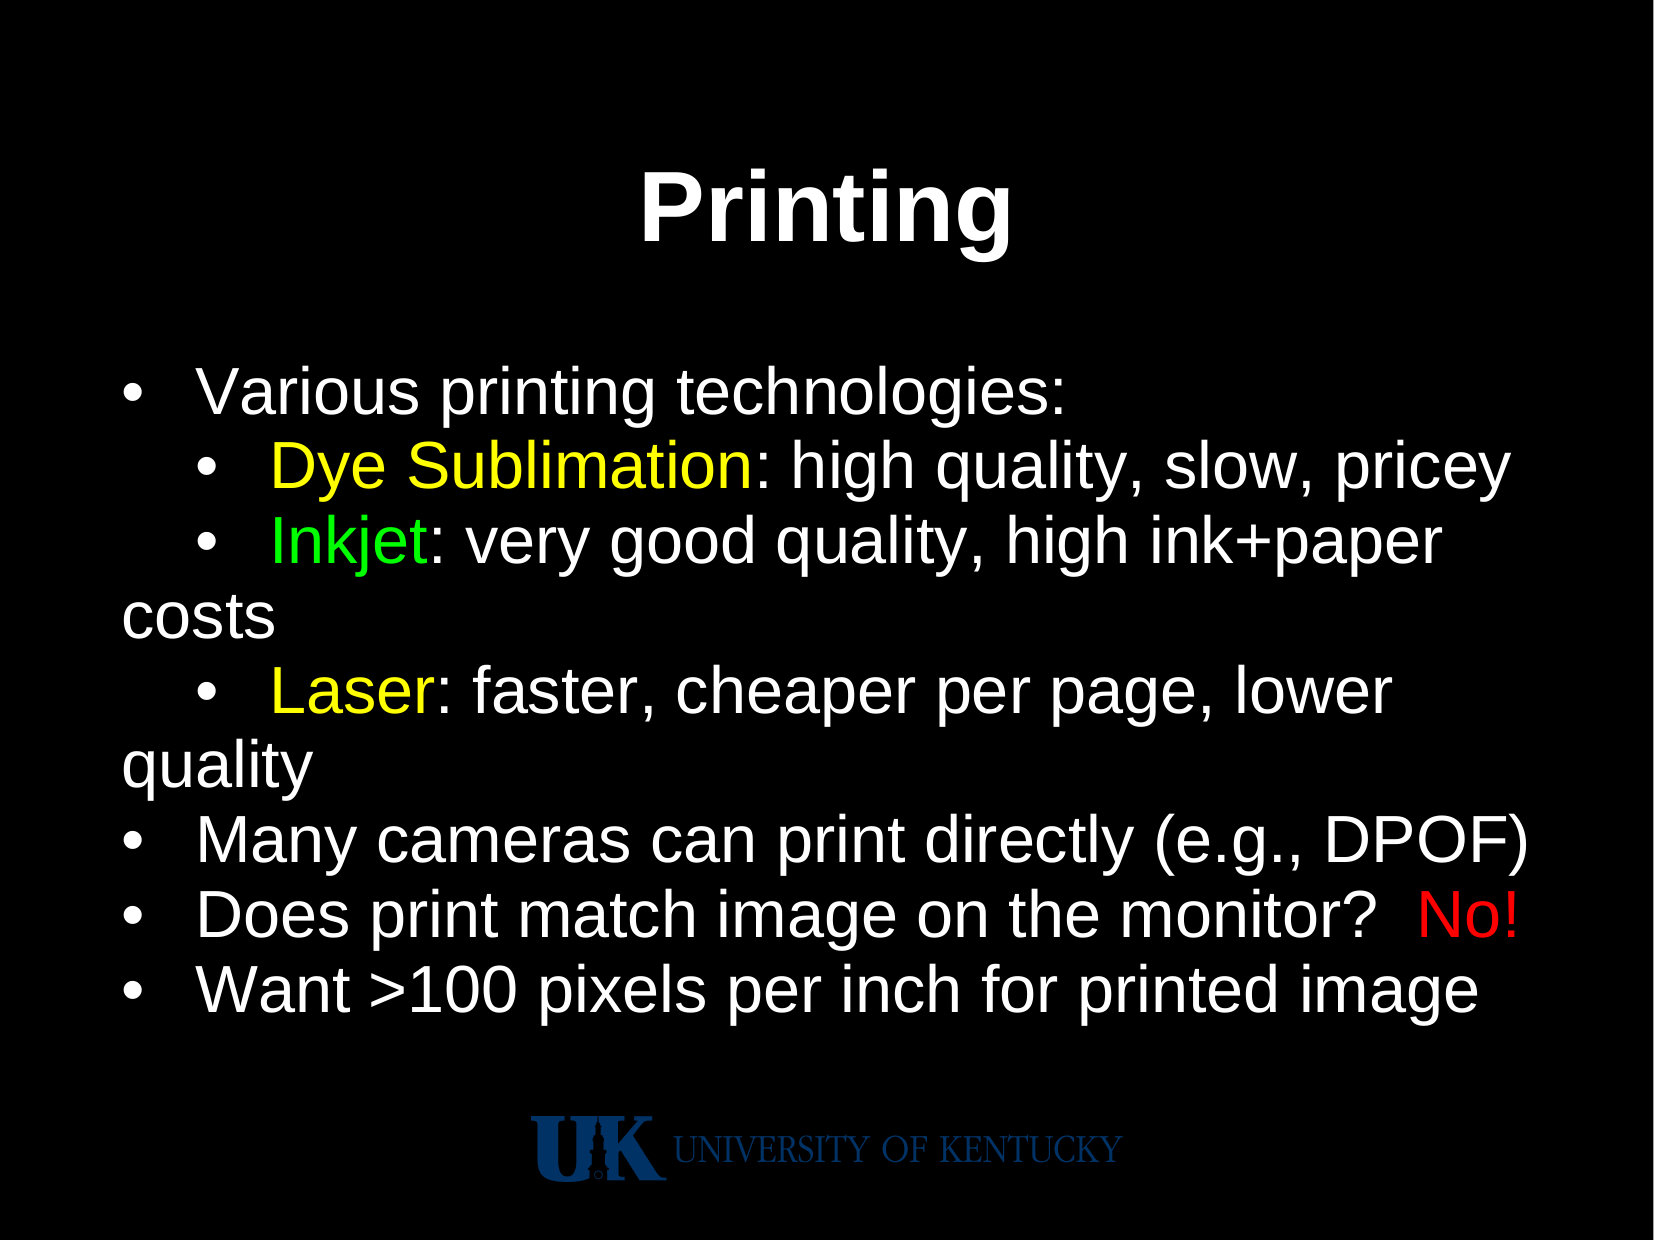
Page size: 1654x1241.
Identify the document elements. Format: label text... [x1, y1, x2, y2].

picture [531, 1116, 1123, 1182]
subtitle • Various printing technologies: • Dye Sublimation: high quality, slow, pricey • Inkjet: very good quality, high ink+paper costs • Laser: faster, cheaper per page, lower quality • Many cameras can print directly (e.g., DPOF) • Does print match image on the monitor? No! • Want >100 pixels per inch for printed image [121, 344, 1534, 1127]
title Printing [121, 102, 1534, 311]
